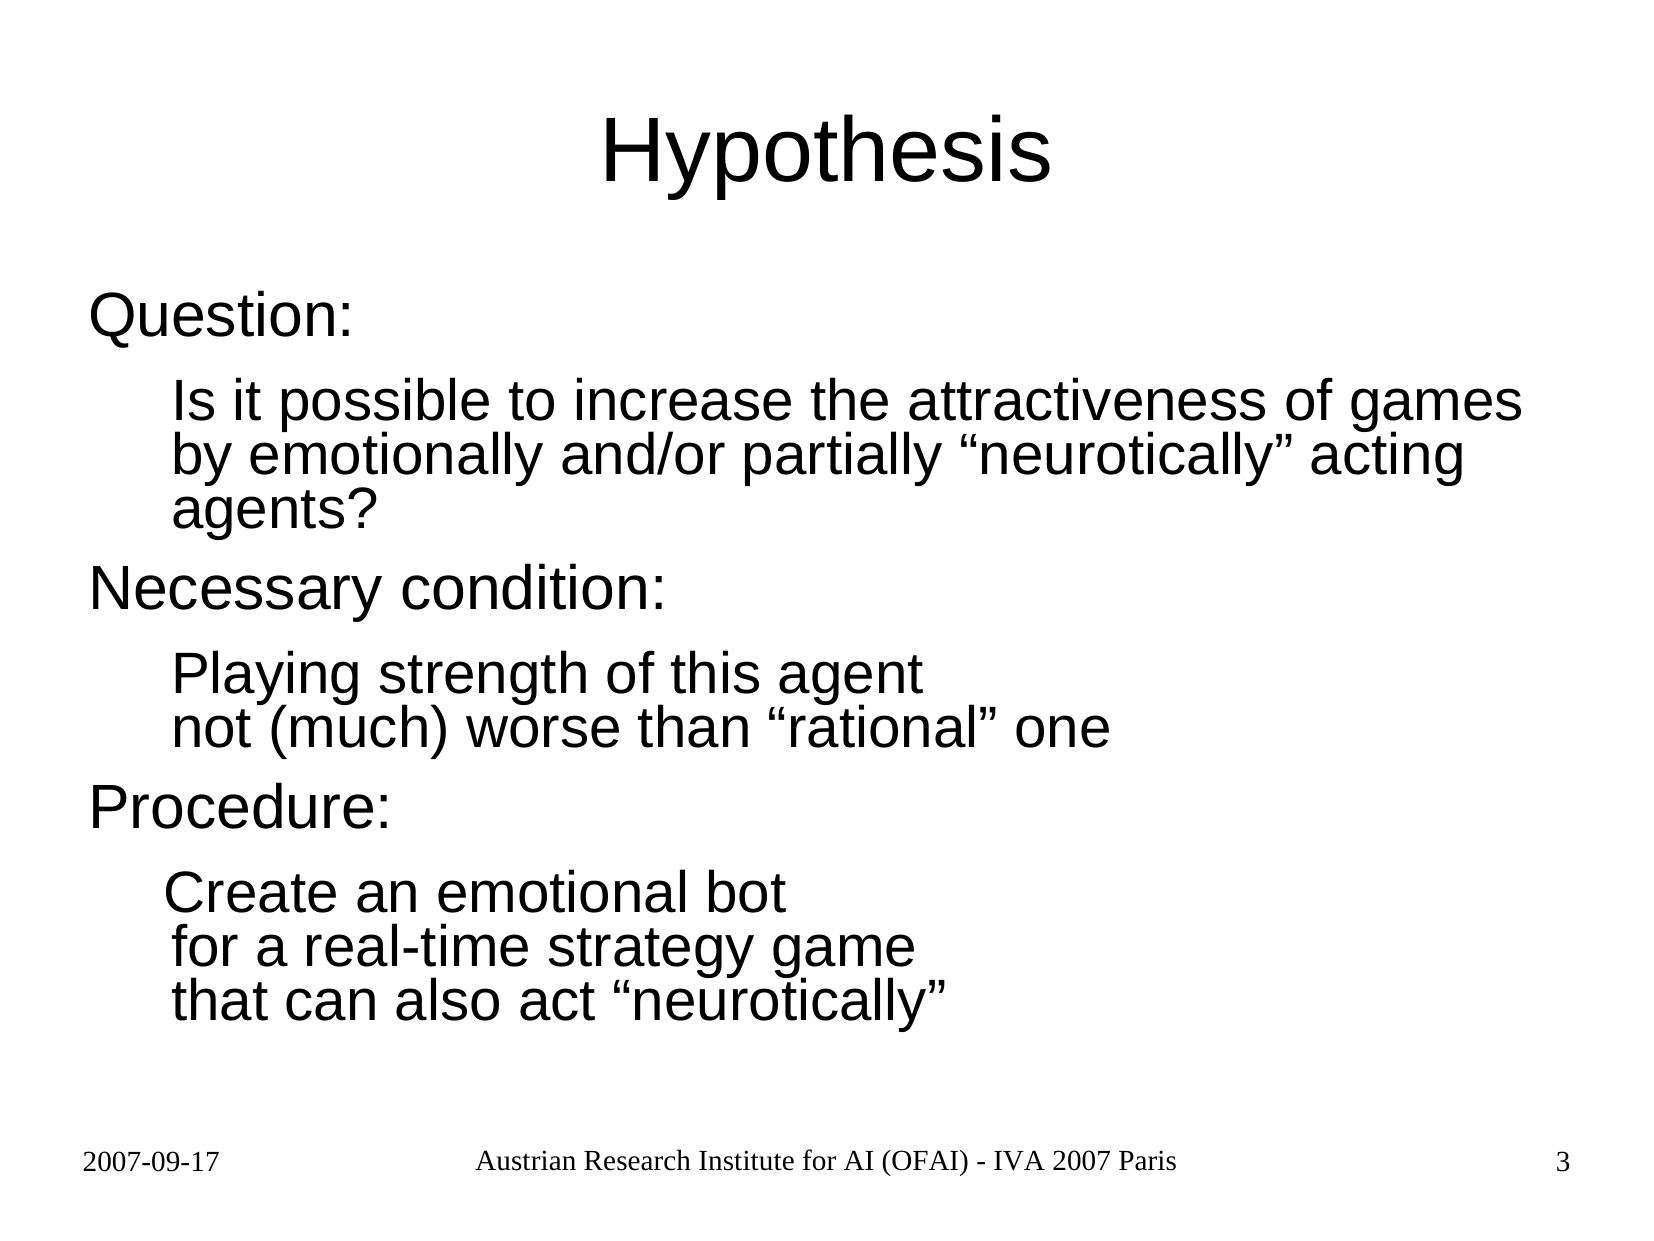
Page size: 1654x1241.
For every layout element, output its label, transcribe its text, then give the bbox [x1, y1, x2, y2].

list Question: Is it possible to increase the attractiveness of games by emotionally and/or partially “neurotically” acting agents? Necessary condition: Playing strength of this agent not (much) worse than “rational” one Procedure: Create an emotional bot for a real-time strategy game that can also act “neurotically” [82, 290, 1571, 1123]
title Hypothesis [82, 49, 1571, 257]
